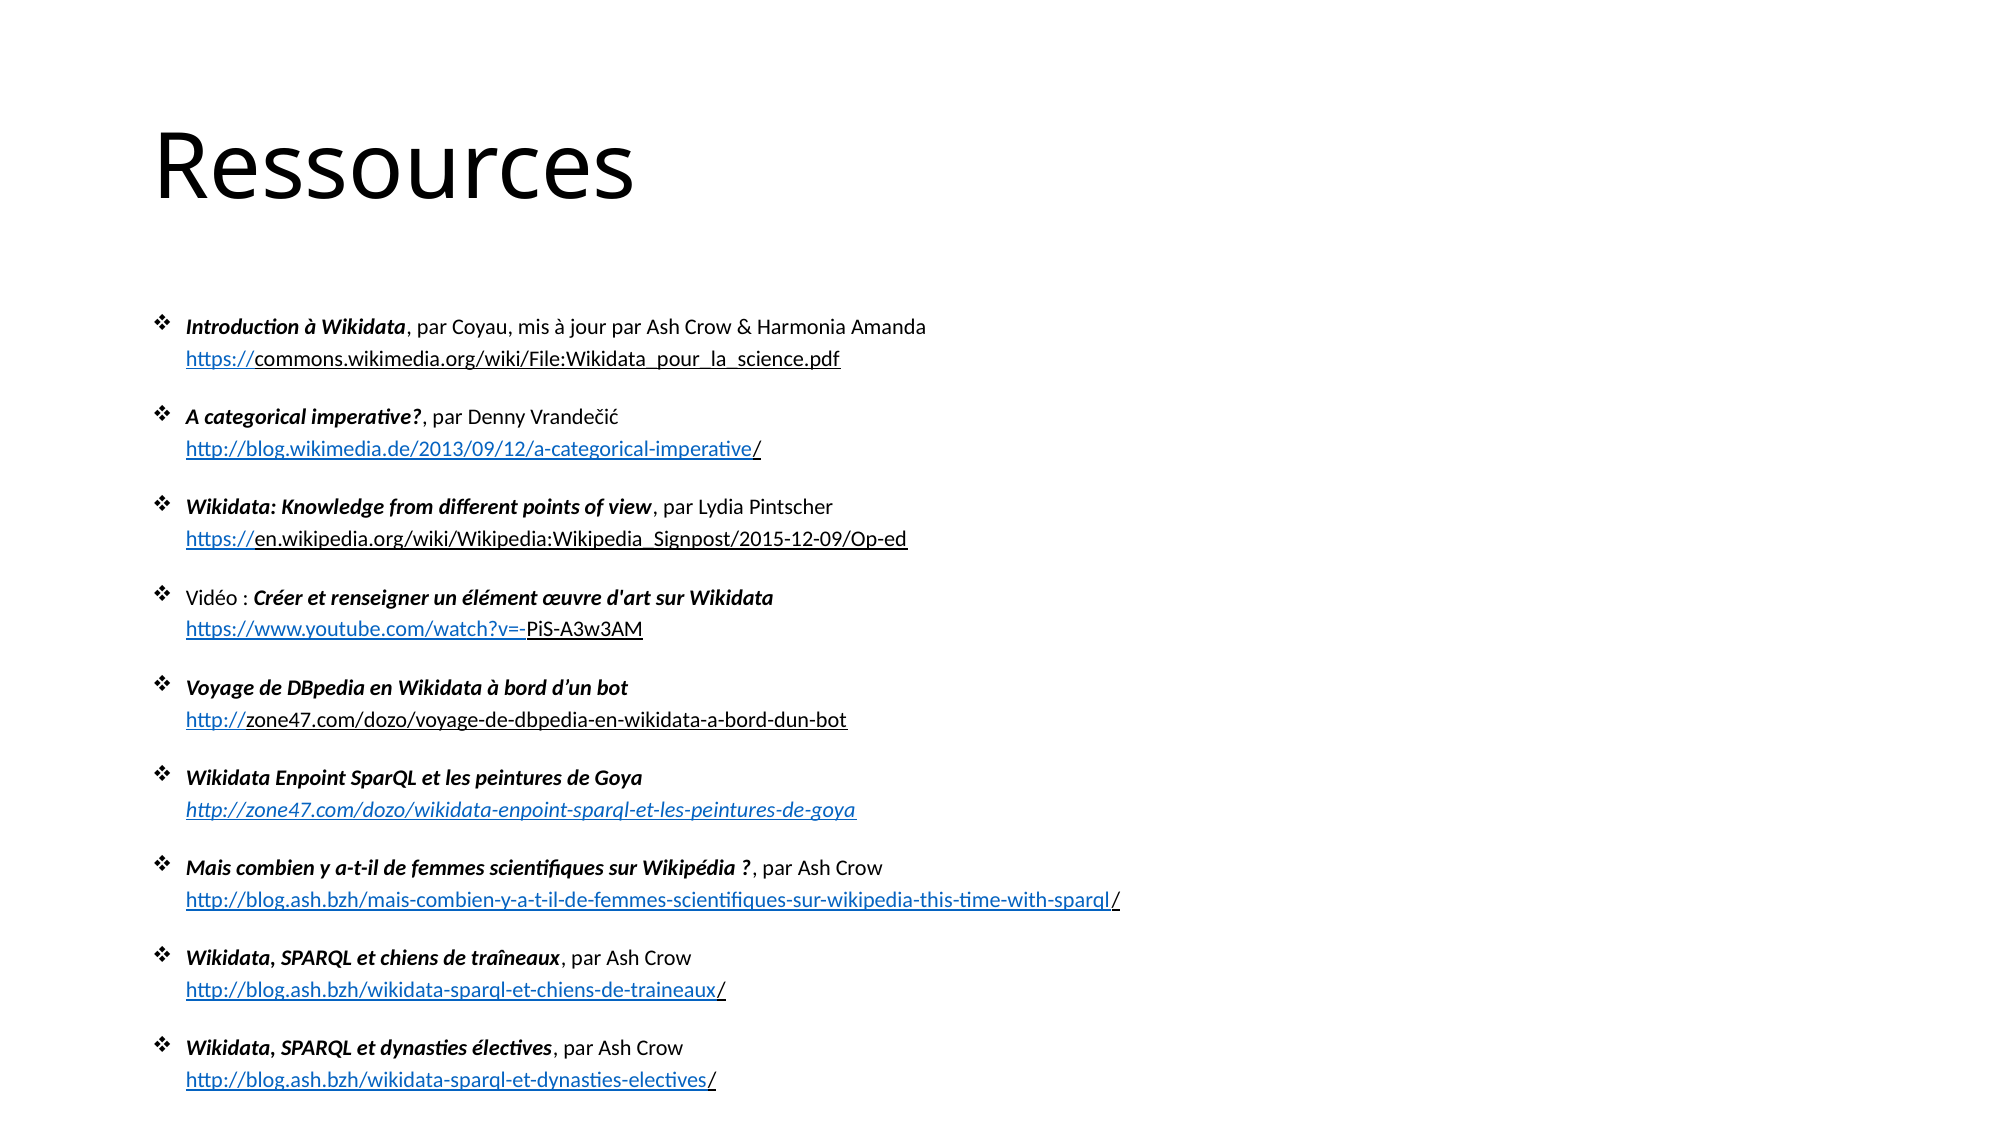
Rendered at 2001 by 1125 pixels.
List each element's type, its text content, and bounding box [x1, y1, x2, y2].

title Ressources [137, 59, 1863, 278]
list Introduction à Wikidata, par Coyau, mis à jour par Ash Crow & Harmonia Amanda https://commons.wikimedia.org/wiki/File:Wikidata_pour_la_science.pdf A categorical imperative?, par Denny Vrandečić http://blog.wikimedia.de/2013/09/12/a-categorical-imperative/ Wikidata: Knowledge from different points of view, par Lydia Pintscher https://en.wikipedia.org/wiki/Wikipedia:Wikipedia_Signpost/2015-12-09/Op-ed Vidéo : Créer et renseigner un élément œuvre d'art sur Wikidata https://www.youtube.com/watch?v=-PiS-A3w3AM Voyage de DBpedia en Wikidata à bord d’un bot http://zone47.com/dozo/voyage-de-dbpedia-en-wikidata-a-bord-dun-bot Wikidata Enpoint SparQL et les peintures de Goya http://zone47.com/dozo/wikidata-enpoint-sparql-et-les-peintures-de-goya Mais combien y a-t-il de femmes scientifiques sur Wikipédia ?, par Ash Crow http://blog.ash.bzh/mais-combien-y-a-t-il-de-femmes-scientifiques-sur-wikipedia-this-time-with-sparql/ Wikidata, SPARQL et chiens de traîneaux, par Ash Crow http://blog.ash.bzh/wikidata-sparql-et-chiens-de-traineaux/ Wikidata, SPARQL et dynasties électives, par Ash Crow http://blog.ash.bzh/wikidata-sparql-et-dynasties-electives/ [137, 299, 1863, 1108]
